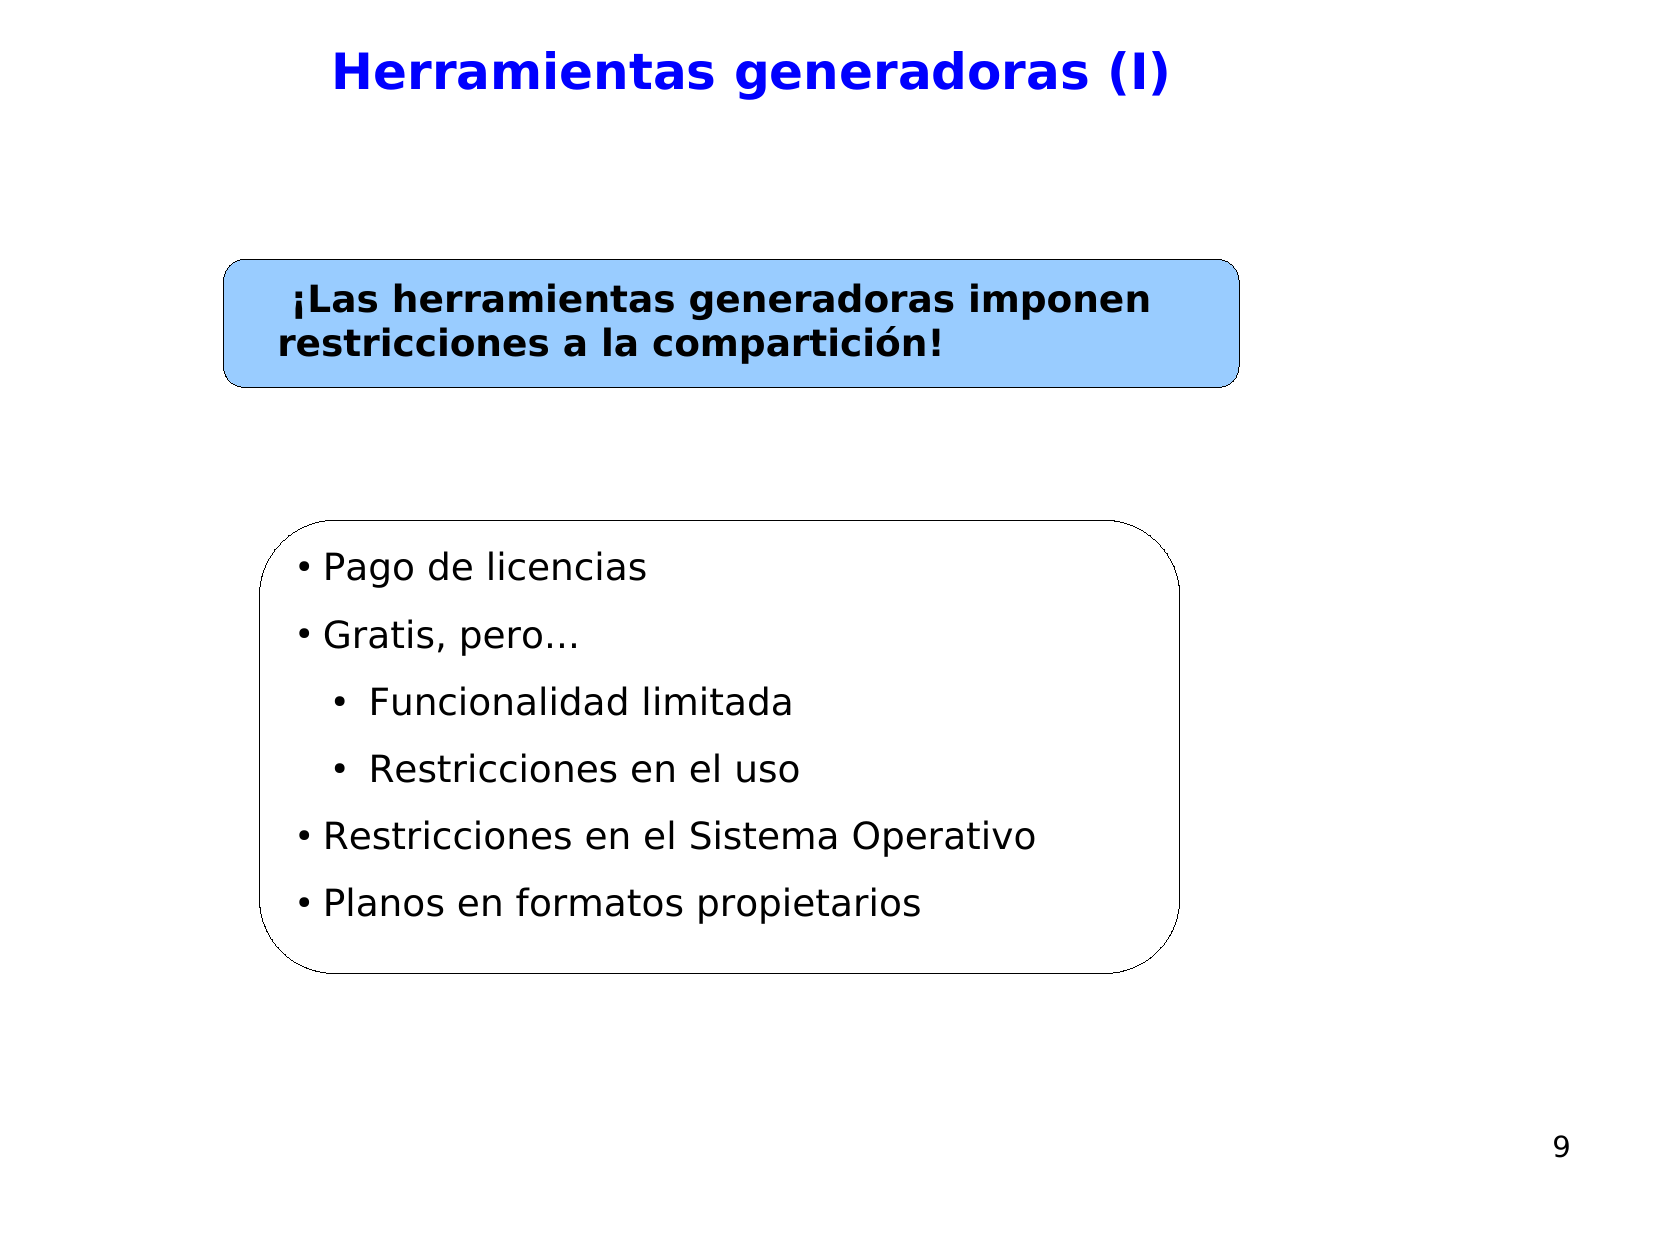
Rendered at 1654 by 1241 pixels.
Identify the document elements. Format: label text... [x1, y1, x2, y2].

text_box Herramientas generadoras (I) [317, 35, 1187, 109]
text_box Pago de licencias Gratis, pero... Funcionalidad limitada Restricciones en el uso Restricciones en el Sistema Operativo Planos en formatos propietarios [282, 538, 1086, 933]
text_box ¡Las herramientas generadoras imponen restricciones a la compartición! [262, 270, 1200, 373]
text_box [223, 259, 1240, 388]
